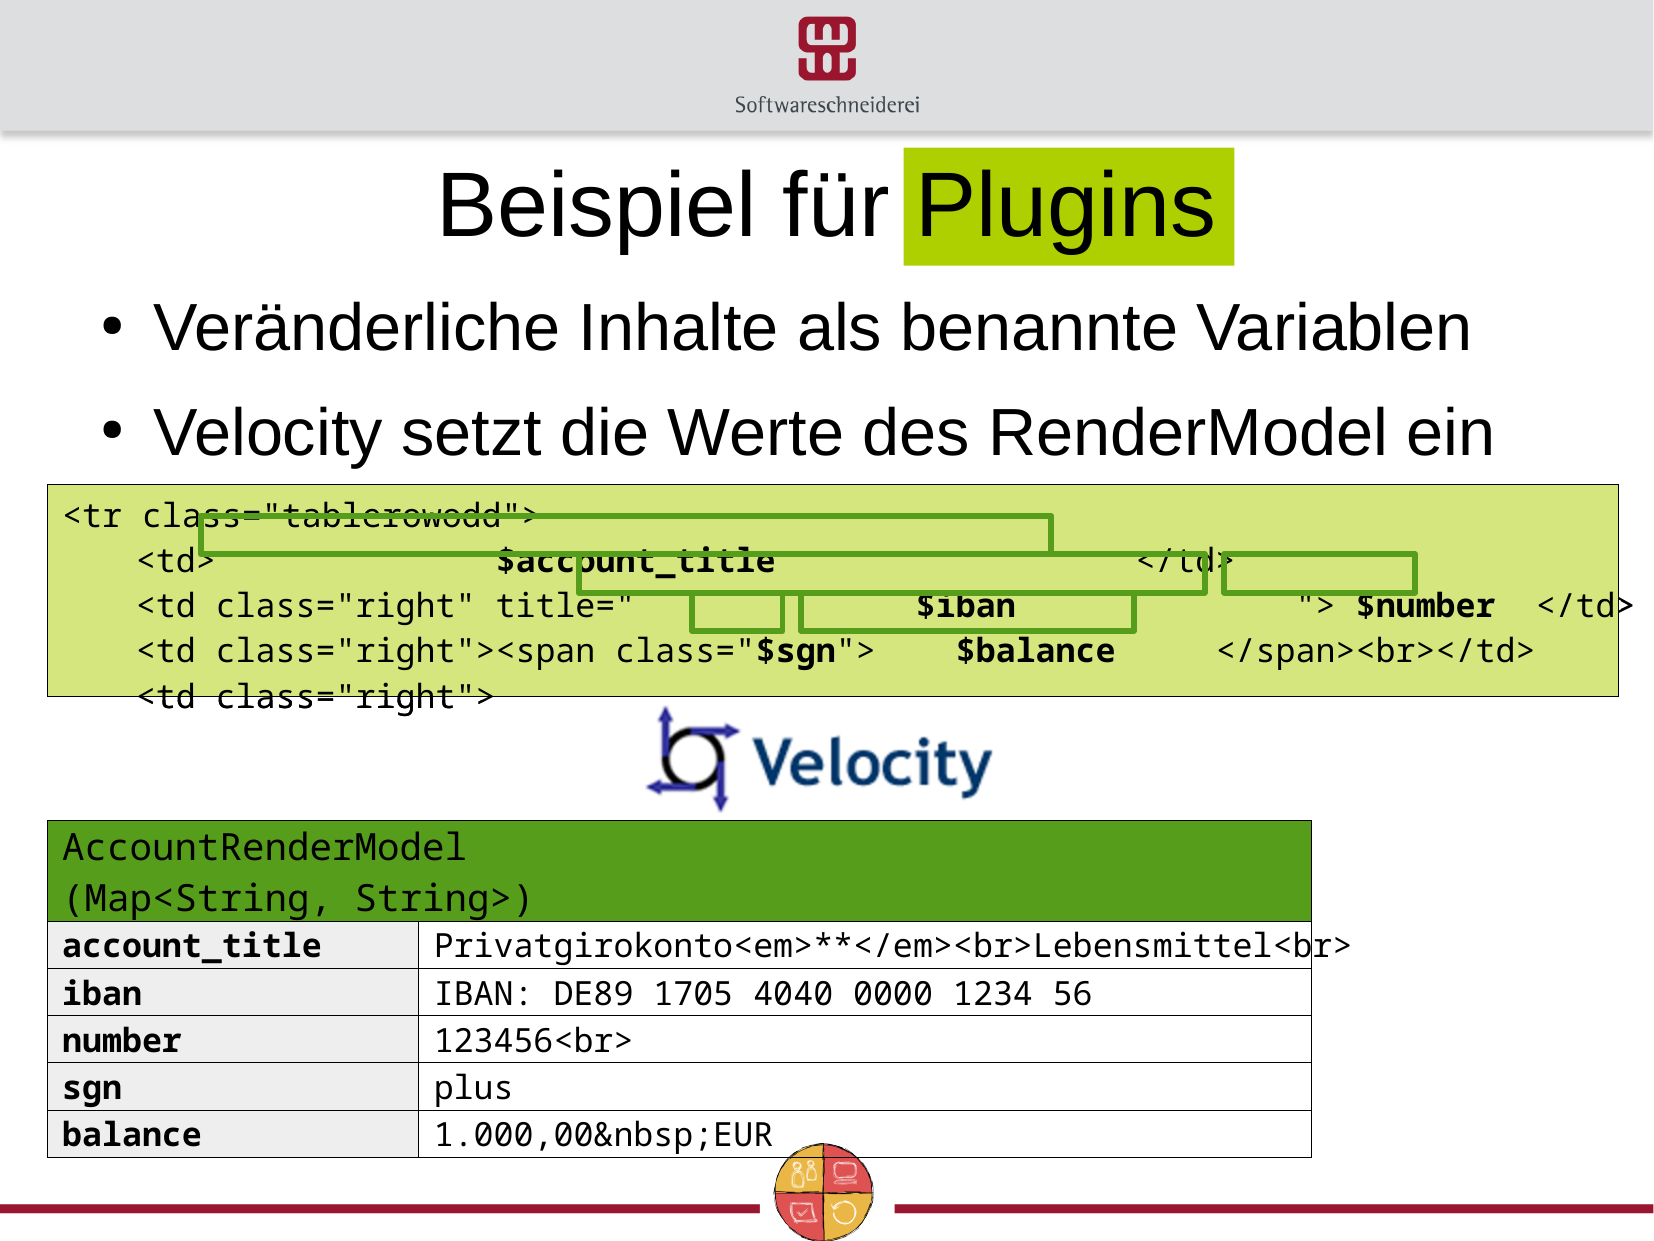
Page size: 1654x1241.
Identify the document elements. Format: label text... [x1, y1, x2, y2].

text_box 123456<br> [418, 1015, 1312, 1062]
picture [0, 0, 1654, 1241]
text_box account_title [47, 922, 418, 968]
text_box sgn [47, 1062, 418, 1110]
text_box balance [47, 1110, 418, 1158]
text_box IBAN: DE89 1705 4040 0000 1234 56 [418, 968, 1312, 1015]
text_box plus [418, 1062, 1312, 1110]
title Beispiel für Plugins [82, 147, 1571, 257]
text_box AccountRenderModel (Map<String, String>) [47, 820, 1312, 922]
text_box [903, 257, 1235, 266]
text_box number [47, 1015, 418, 1062]
text_box iban [47, 968, 418, 1015]
list Veränderliche Inhalte als benannte Variablen Velocity setzt die Werte des RenderModel ein [82, 697, 1571, 1146]
text_box Privatgirokonto<em>**</em><br>Lebensmittel<br> [418, 922, 1312, 968]
text_box 1.000,00&nbsp;EUR [418, 1110, 1312, 1158]
text_box <tr class="tablerowodd"> <td> $account_title </td> <td class="right" title=" $iban "> $number </td> <td class="right"><span class="$sgn"> $balance </span><br></td> <td class="right"> [47, 484, 1619, 697]
list Veränderliche Inhalte als benannte Variablen Velocity setzt die Werte des RenderModel ein [82, 290, 1571, 484]
